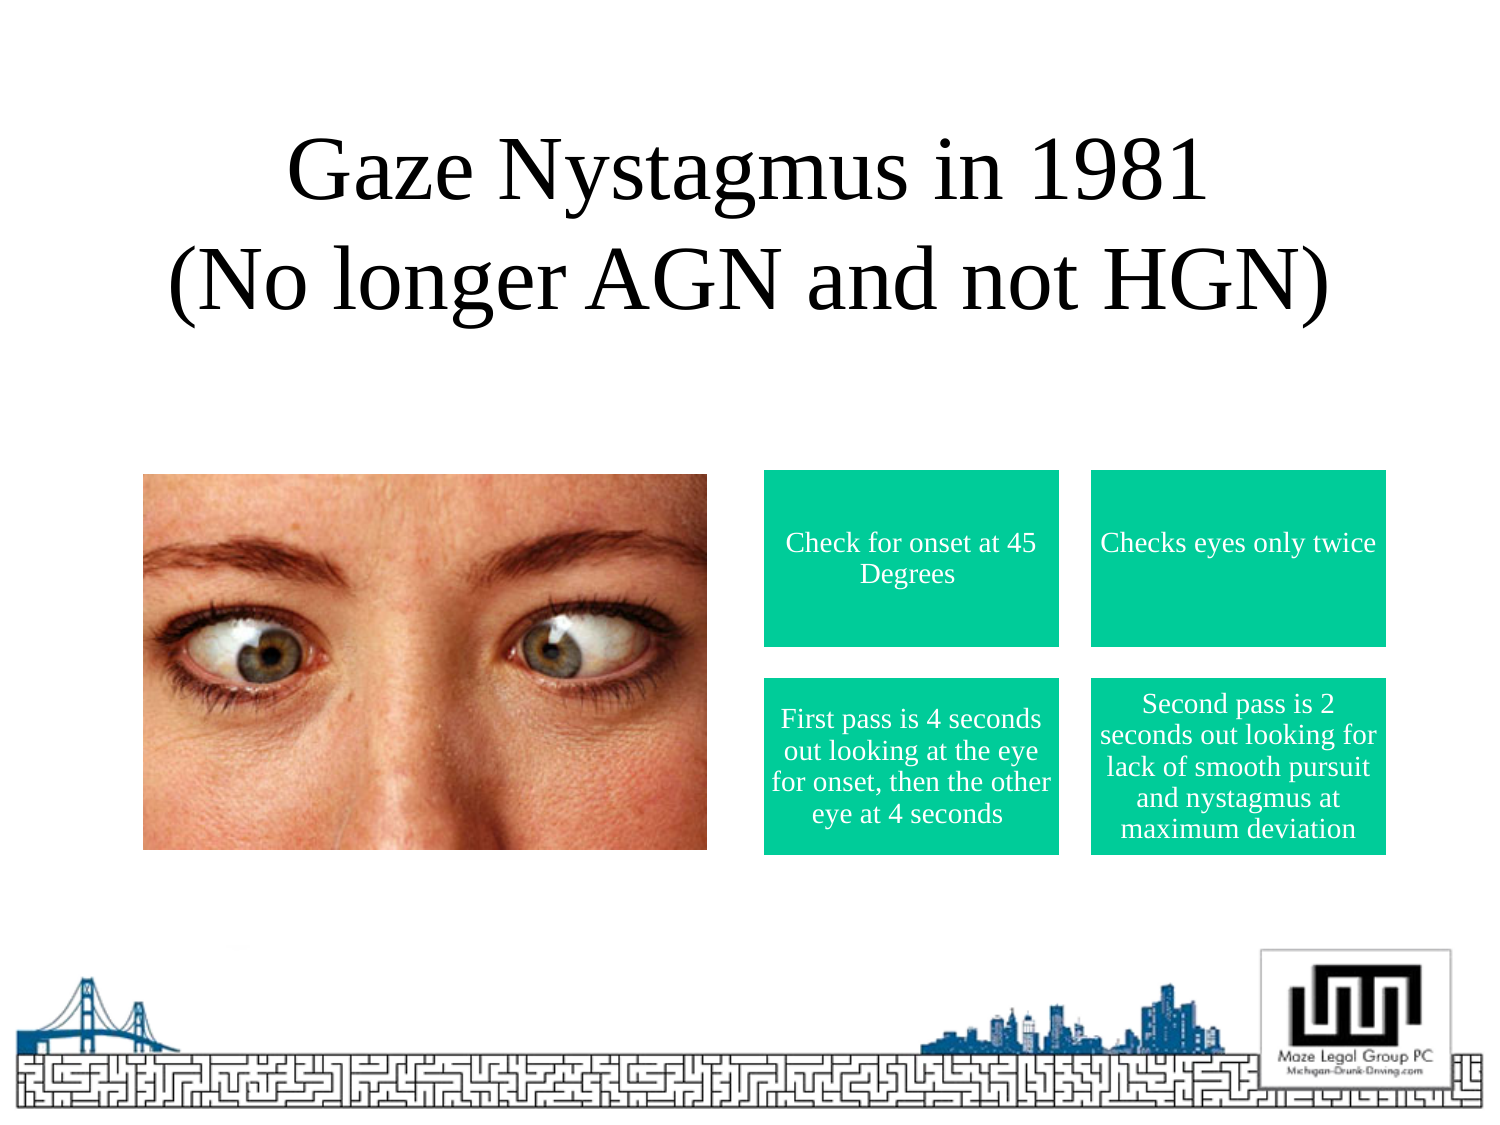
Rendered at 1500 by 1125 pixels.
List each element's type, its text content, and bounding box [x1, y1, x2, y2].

text_box Second pass is 2 seconds out looking for lack of smooth pursuit and nystagmus at maximum deviation [1089, 677, 1388, 856]
text_box Check for onset at 45 Degrees [762, 469, 1061, 648]
title Gaze Nystagmus in 1981 (No longer AGN and not HGN) [112, 99, 1388, 288]
picture [143, 474, 707, 850]
text_box First pass is 4 seconds out looking at the eye for onset, then the other eye at 4 seconds [762, 677, 1061, 856]
text_box Checks eyes only twice [1089, 469, 1388, 648]
